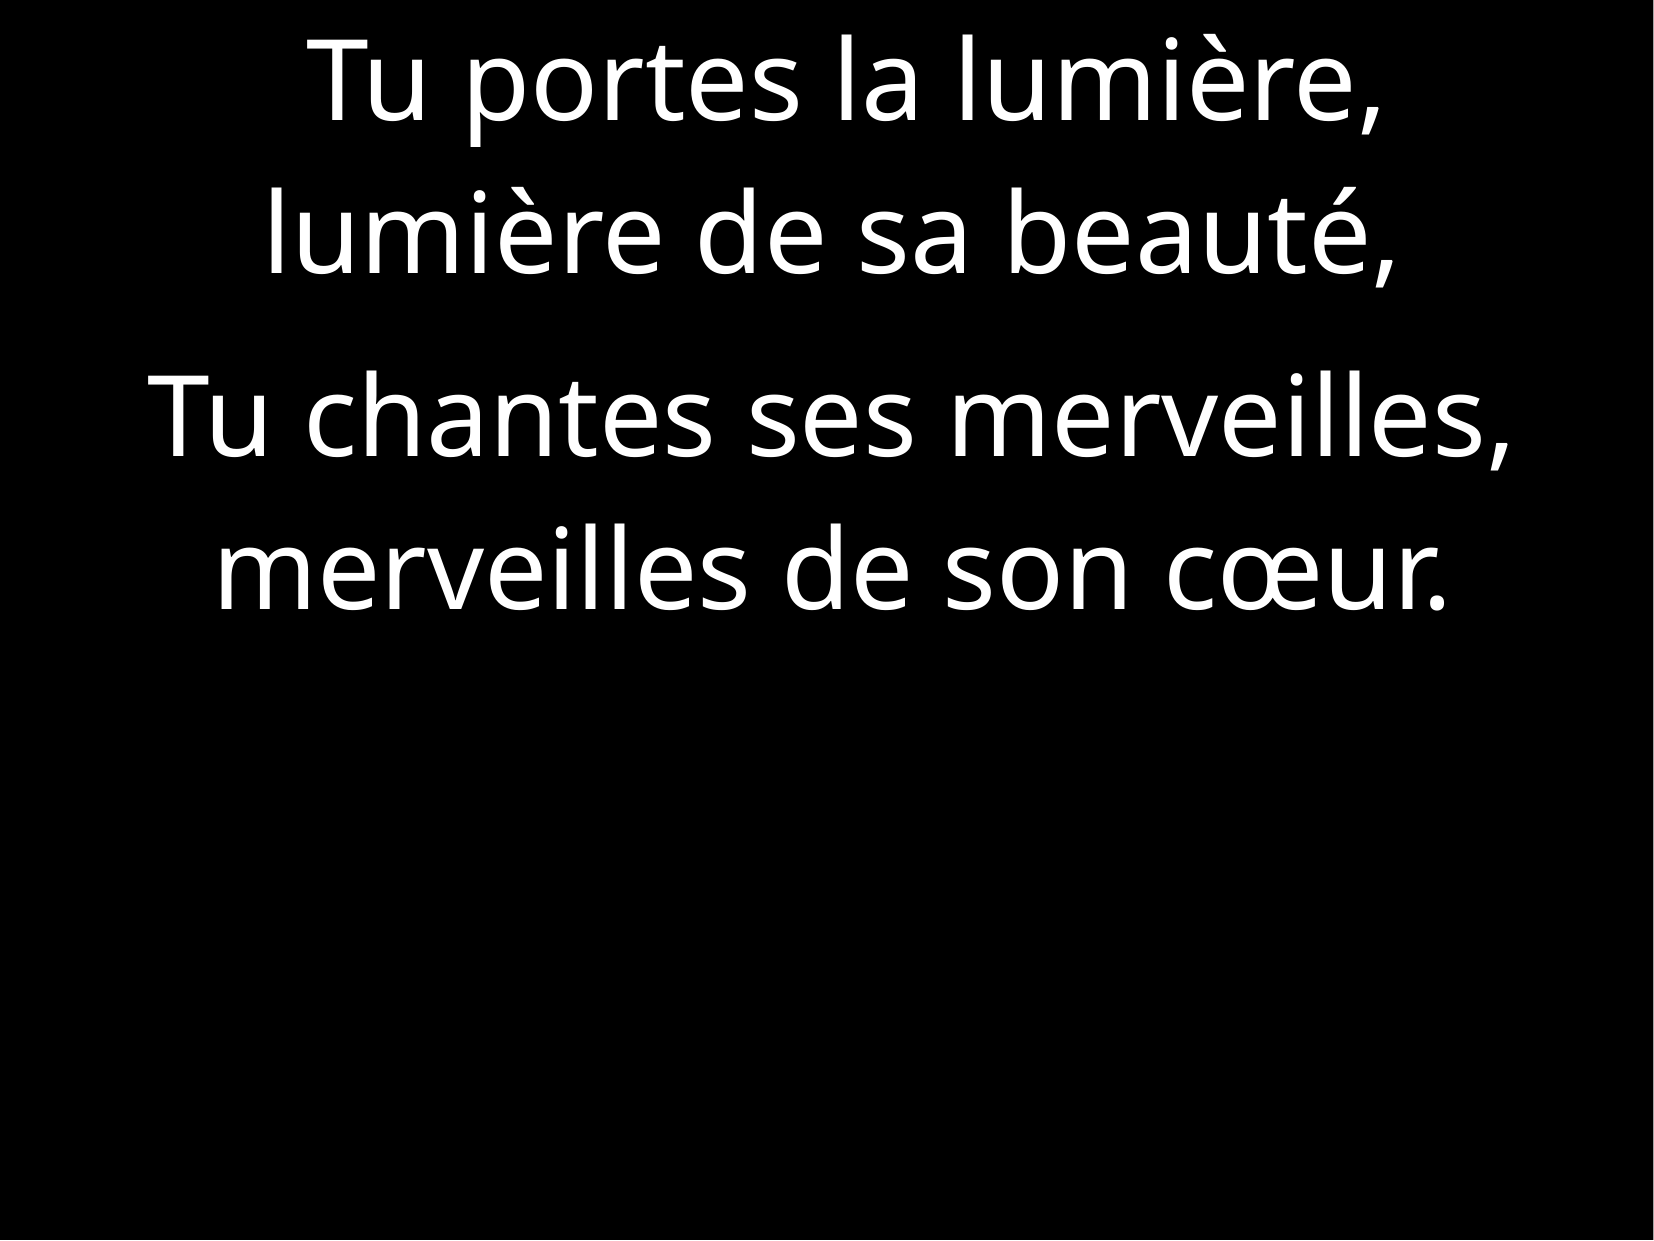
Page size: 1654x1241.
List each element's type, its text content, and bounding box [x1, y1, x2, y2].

list Tu portes la lumière, lumière de sa beauté, Tu chantes ses merveilles, merveilles de son cœur. [88, 0, 1577, 1187]
